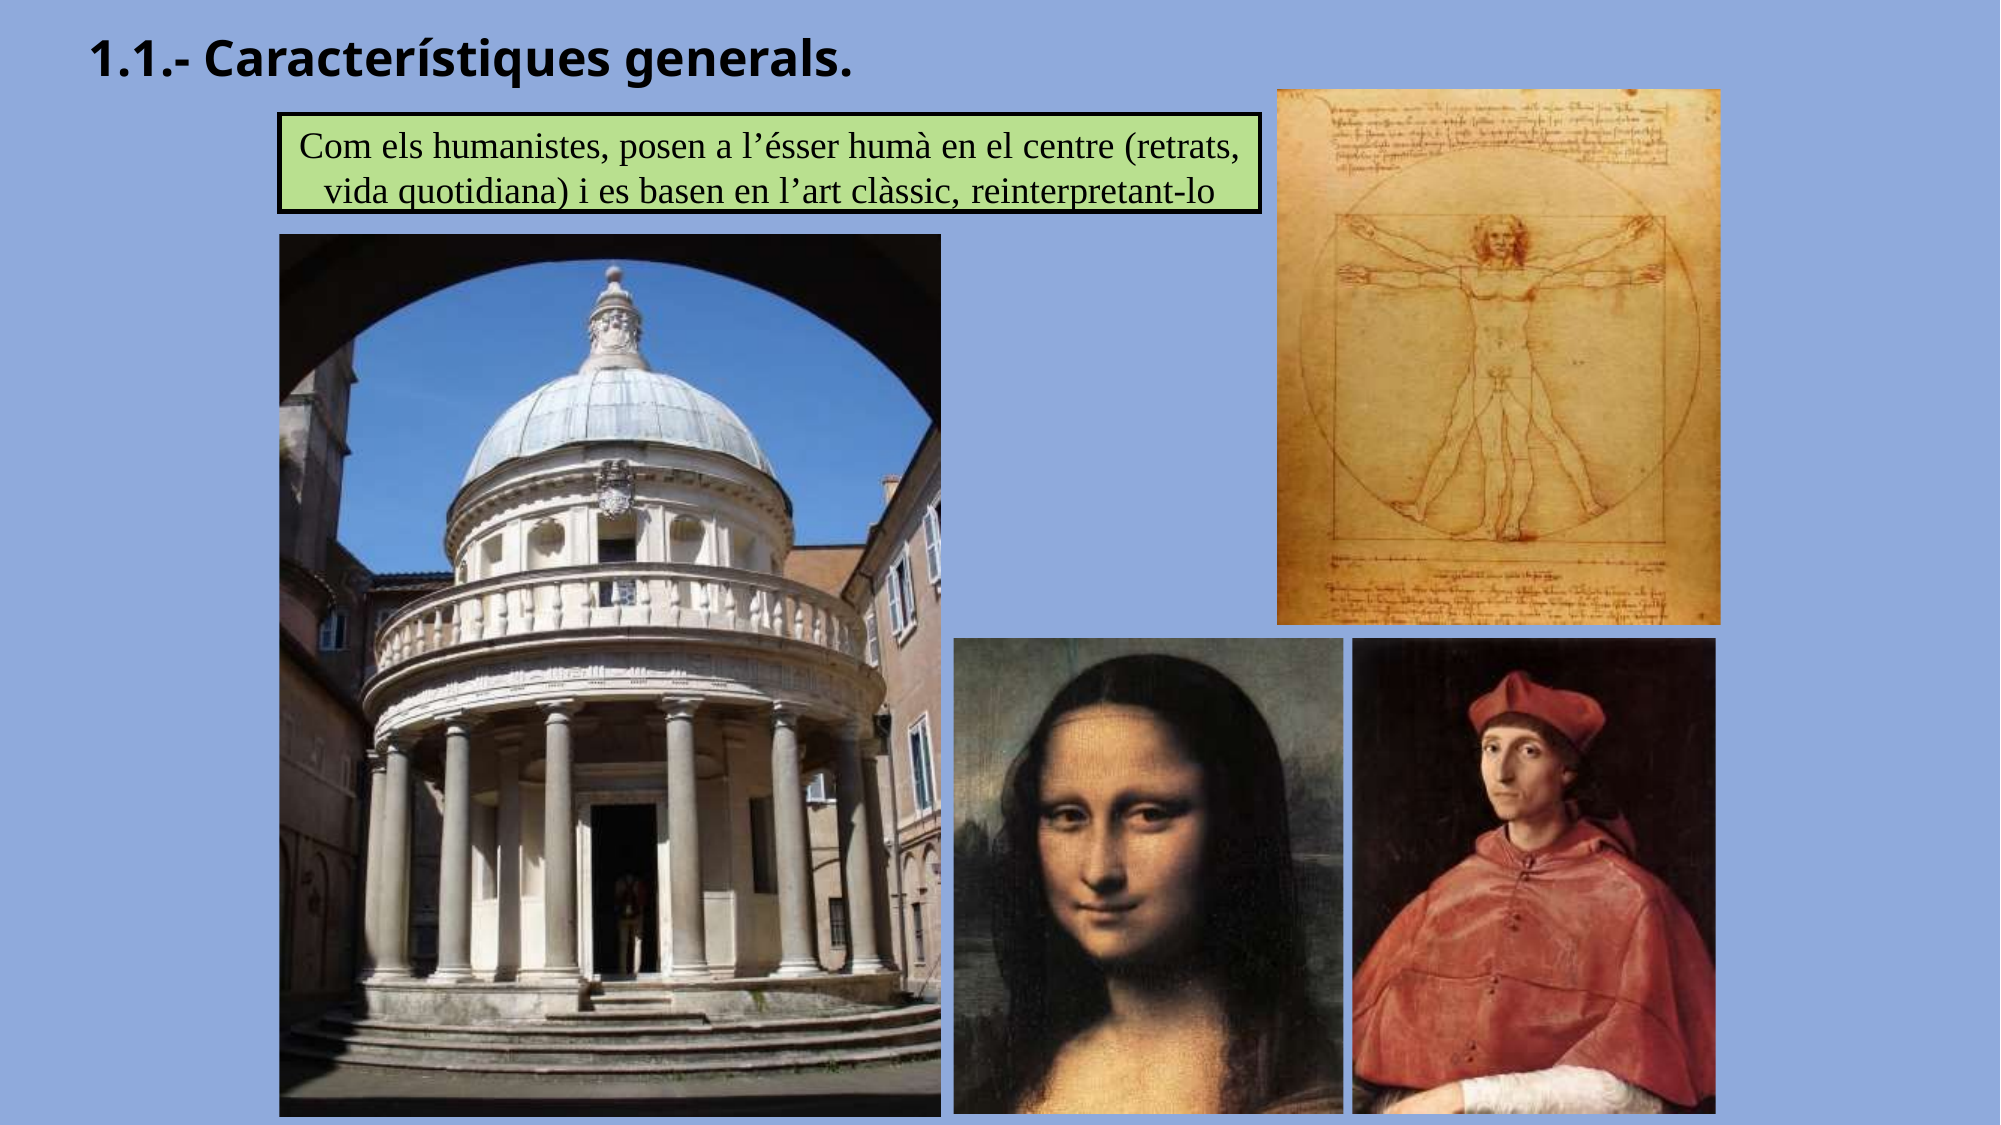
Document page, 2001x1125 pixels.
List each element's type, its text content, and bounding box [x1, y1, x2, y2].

title 1.1.- Característiques generals. [86, 23, 1312, 87]
text_box [1352, 639, 1716, 1114]
text_box [954, 639, 1343, 1114]
text_box [1277, 90, 1721, 625]
text_box [279, 234, 941, 1116]
text_box Com els humanistes, posen a l’ésser humà en el centre (retrats, vida quotidiana) i es basen en l’art clàssic, reinterpretant-lo [279, 113, 1260, 212]
